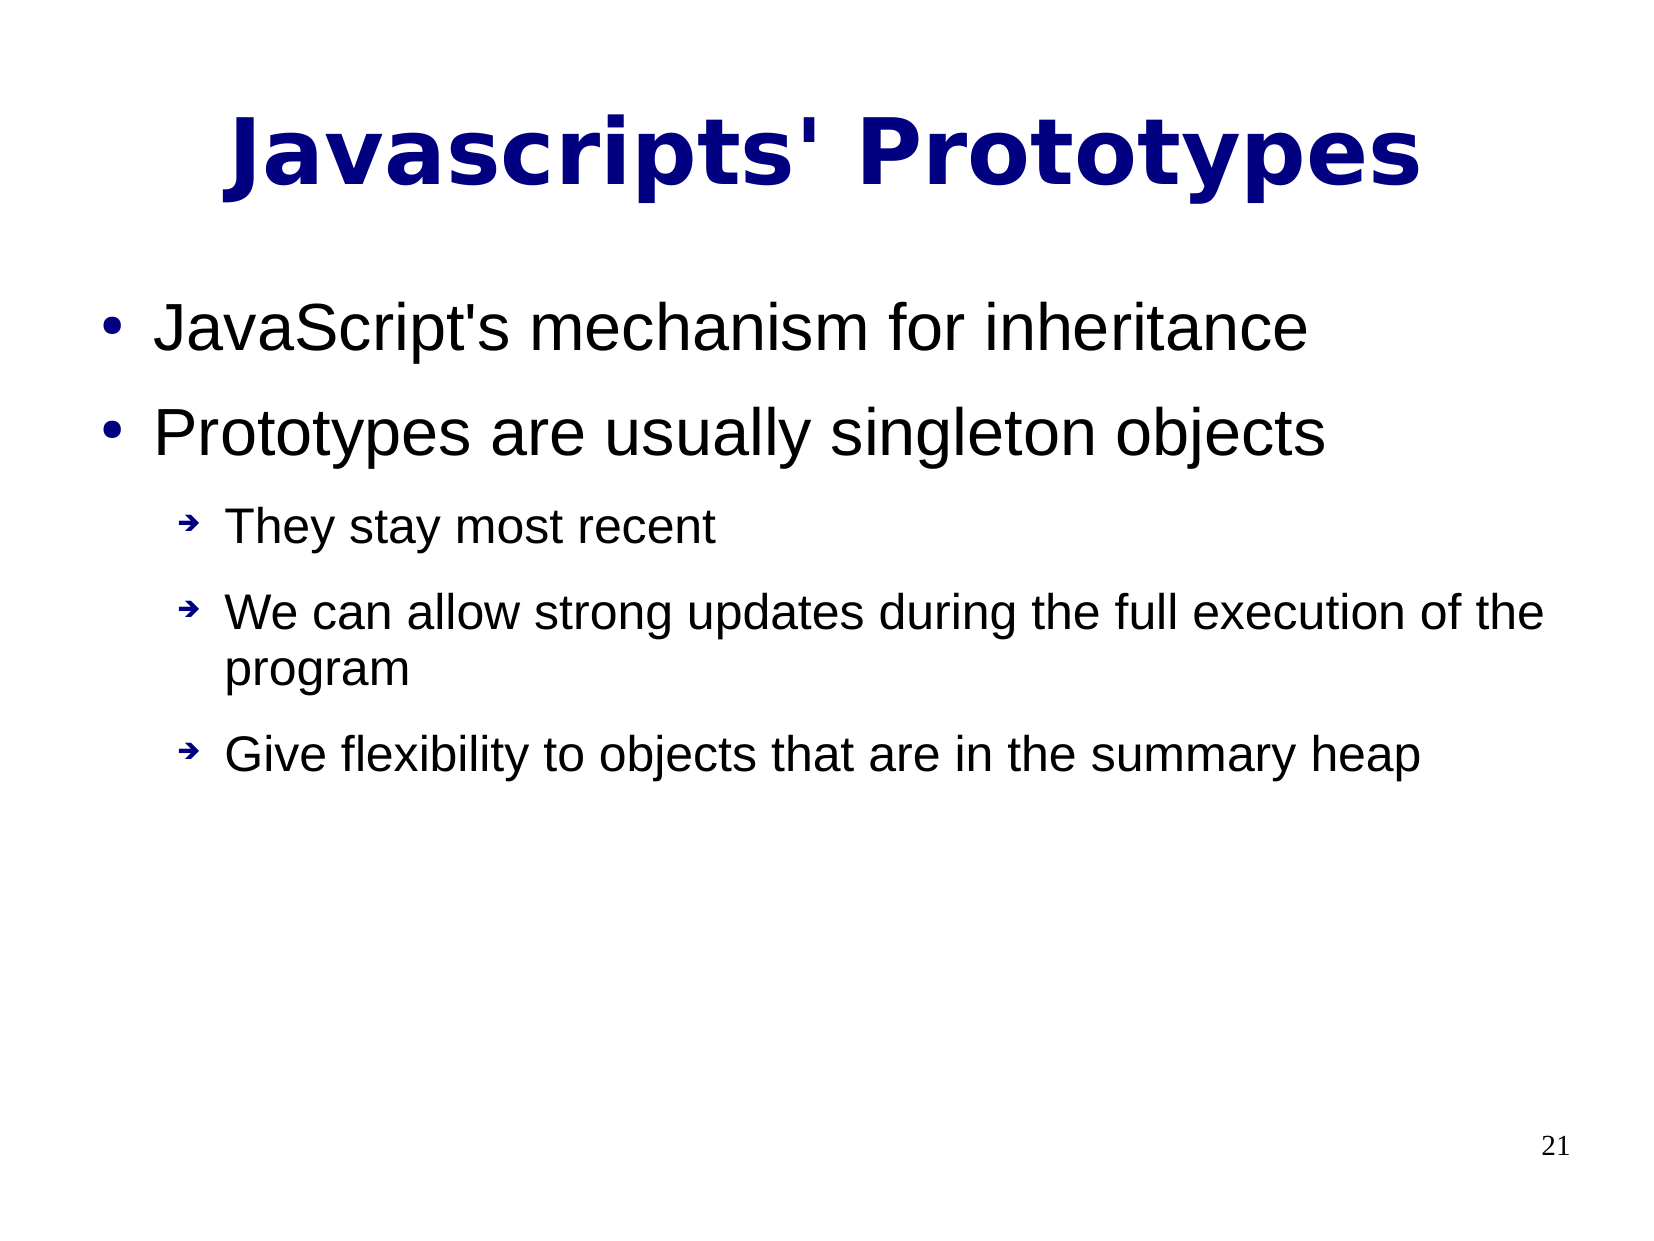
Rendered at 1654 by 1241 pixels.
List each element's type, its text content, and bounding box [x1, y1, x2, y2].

list JavaScript's mechanism for inheritance Prototypes are usually singleton objects They stay most recent We can allow strong updates during the full execution of the program Give flexibility to objects that are in the summary heap [82, 290, 1571, 1051]
title Javascripts' Prototypes [82, 49, 1571, 257]
